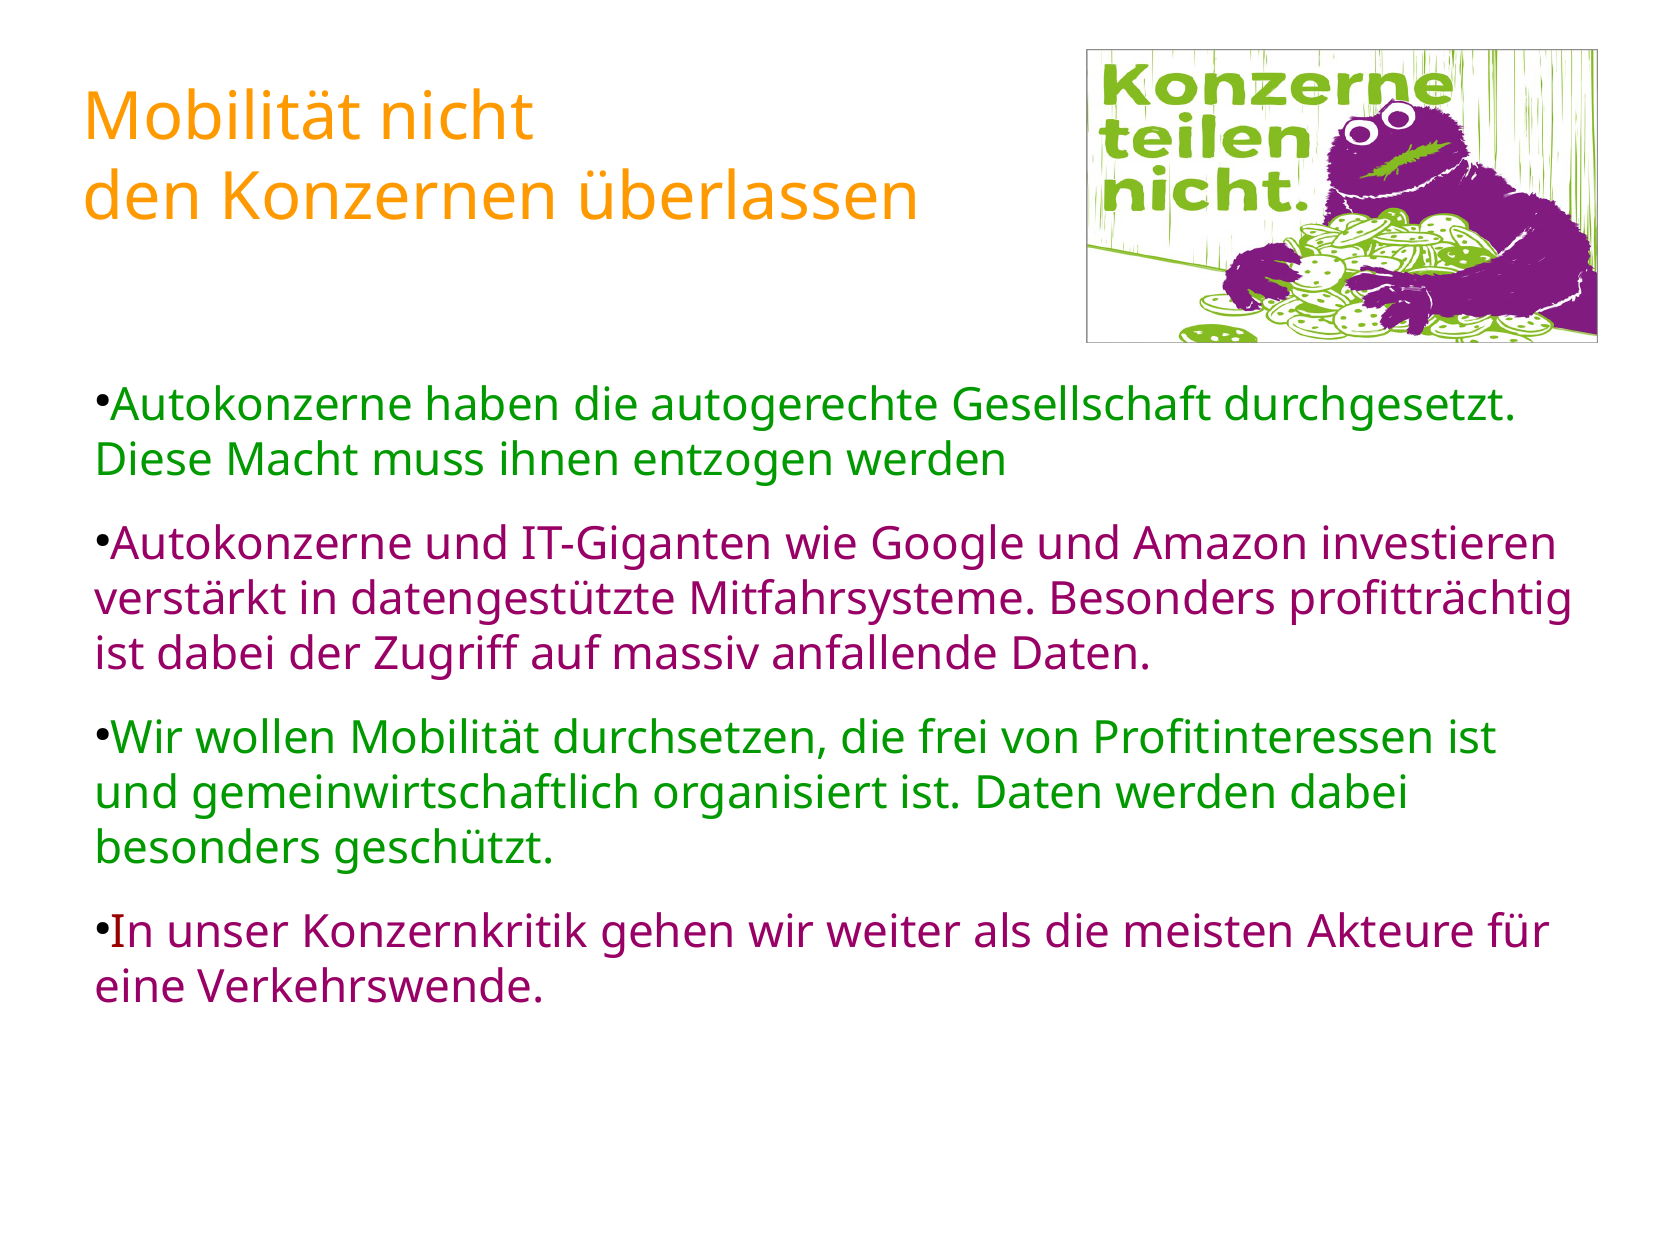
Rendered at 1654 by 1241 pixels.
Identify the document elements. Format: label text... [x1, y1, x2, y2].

list Autokonzerne haben die autogerechte Gesellschaft durchgesetzt. Diese Macht muss ihnen entzogen werden Autokonzerne und IT-Giganten wie Google und Amazon investieren verstärkt in datengestützte Mitfahrsysteme. Besonders profitträchtig ist dabei der Zugriff auf massiv anfallende Daten. Wir wollen Mobilität durchsetzen, die frei von Profit­interessen ist und gemeinwirtschaftlich organisiert ist. Daten werden dabei besonders geschützt. In unser Konzernkritik gehen wir weiter als die meisten Akteure für eine Verkehrswende. [94, 374, 1583, 1193]
title Mobilität nicht den Konzernen überlassen [82, 49, 1086, 257]
picture [1086, 49, 1598, 343]
